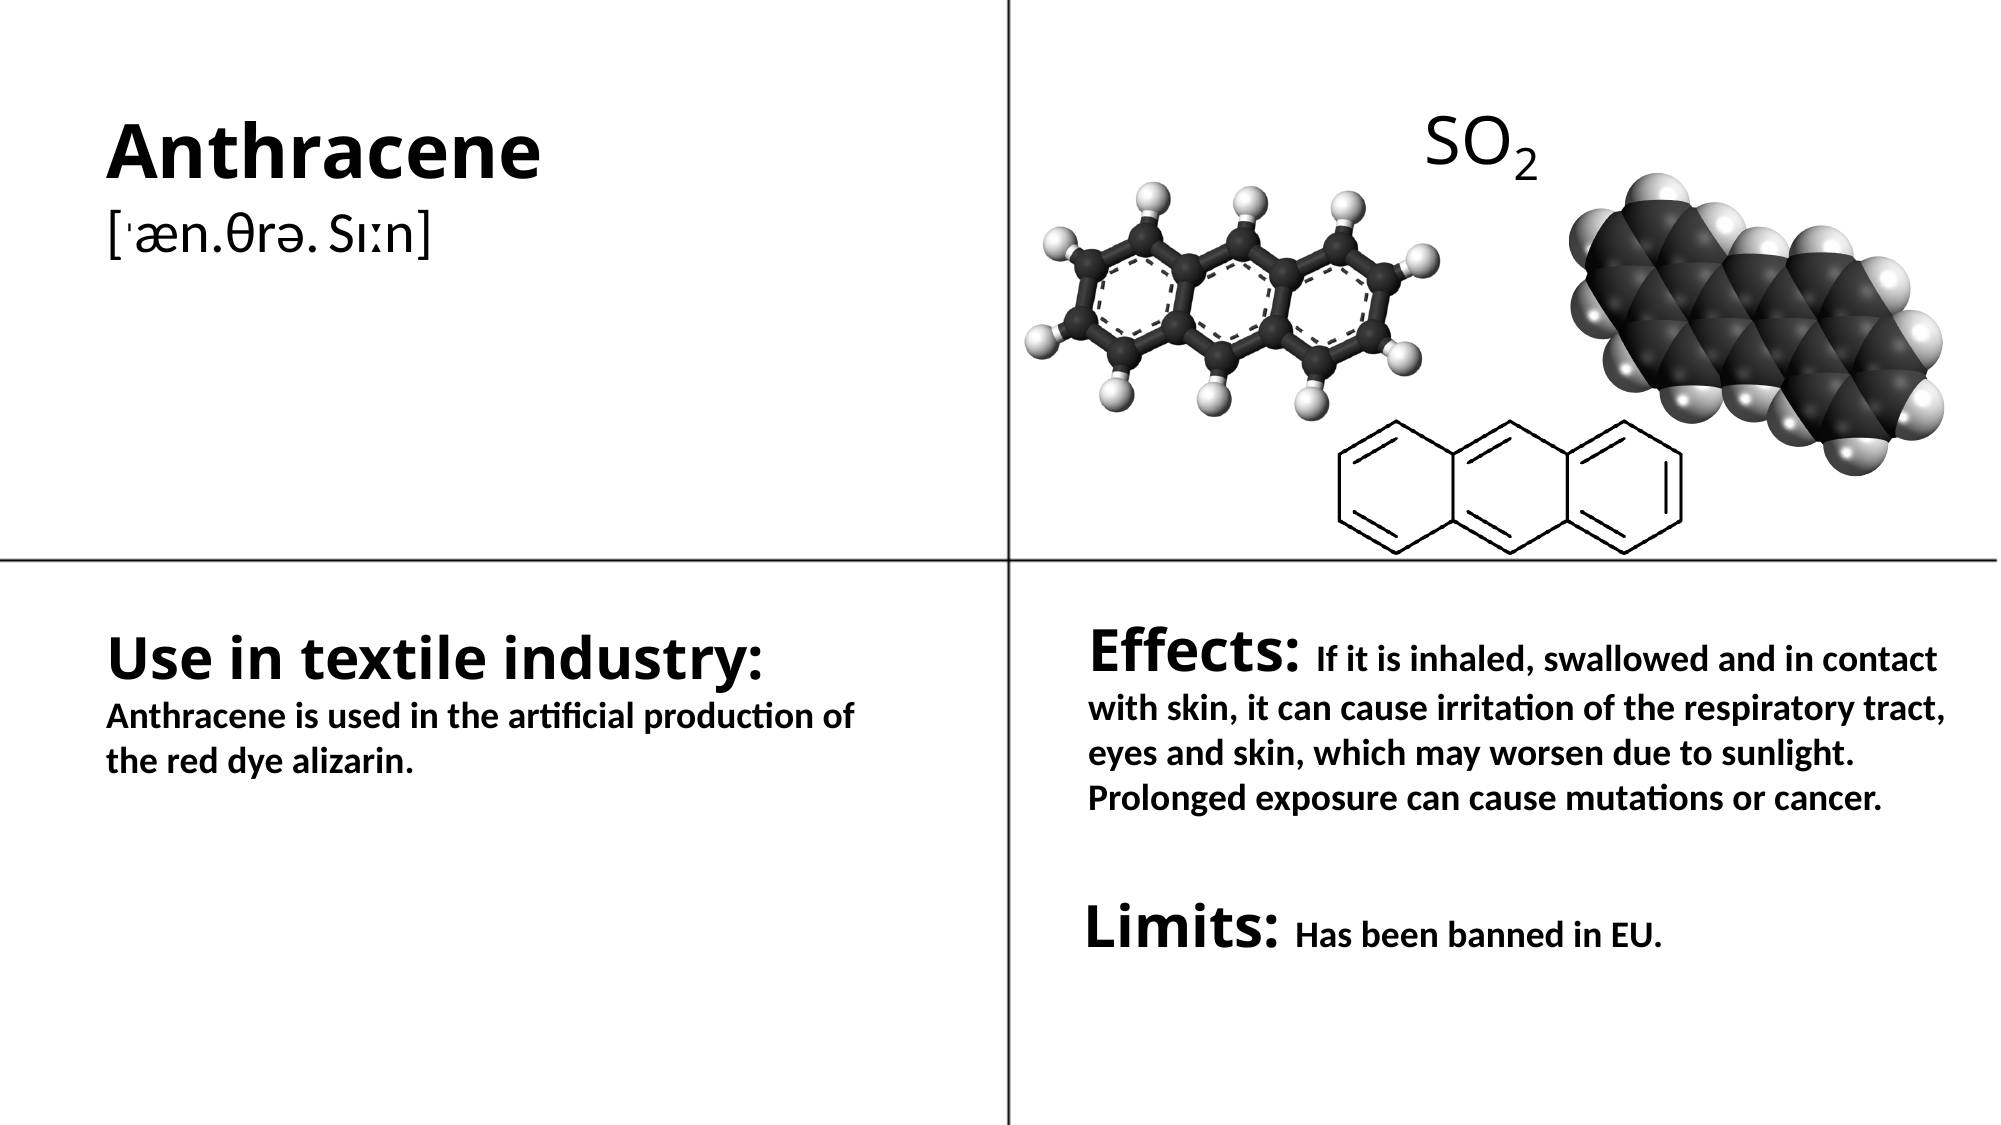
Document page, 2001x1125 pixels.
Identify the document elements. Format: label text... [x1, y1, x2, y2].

text_box SO2 [1409, 90, 1868, 186]
text_box Limits: Has been banned in EU. [1068, 881, 1863, 1109]
picture [0, 0, 2000, 1125]
text_box Use in textile industry: Anthracene is used in the artificial production of the red dye alizarin. [91, 613, 887, 932]
text_box Effects: If it is inhaled, swallowed and in contact with skin, it can cause irritation of the respiratory tract, eyes and skin, which may worsen due to sunlight. Prolonged exposure can cause mutations or cancer. [1073, 605, 1967, 929]
text_box Anthracene [ˈæn.θrə. Sɪːn] [91, 96, 927, 365]
